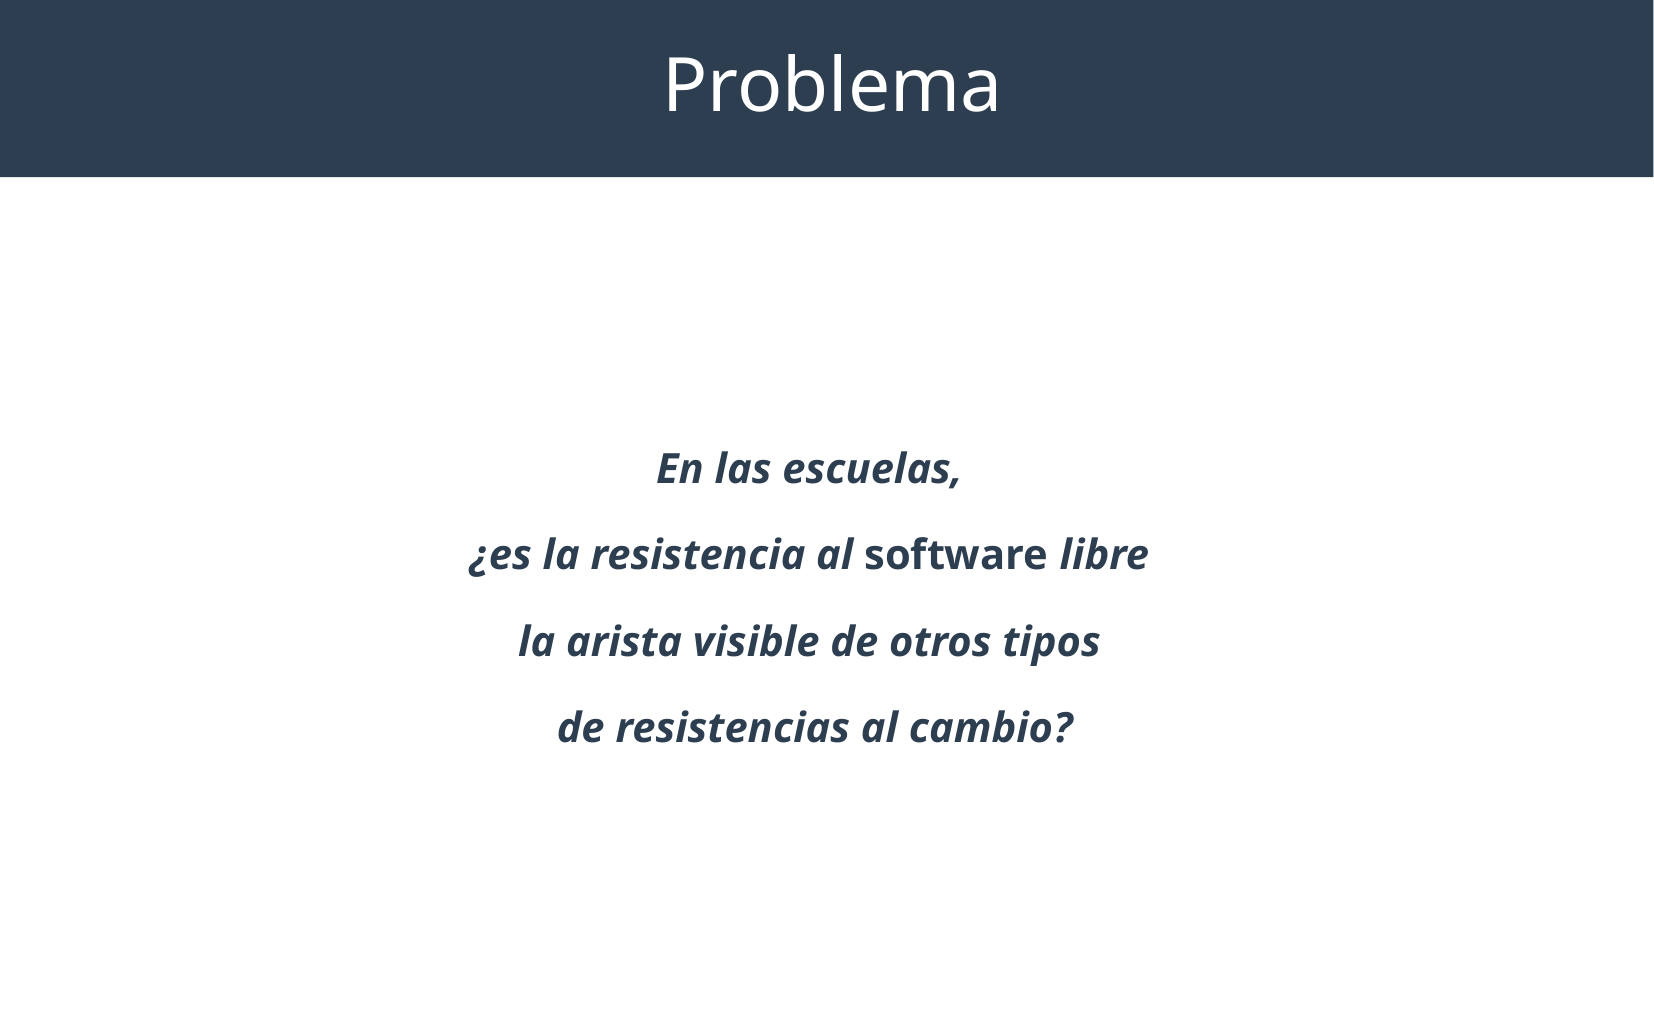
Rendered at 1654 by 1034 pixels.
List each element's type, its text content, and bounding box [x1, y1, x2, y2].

list En las escuelas, ¿es la resistencia al software libre la arista visible de otros tipos de resistencias al cambio? [23, 248, 1607, 945]
text_box Problema [35, 0, 1630, 184]
